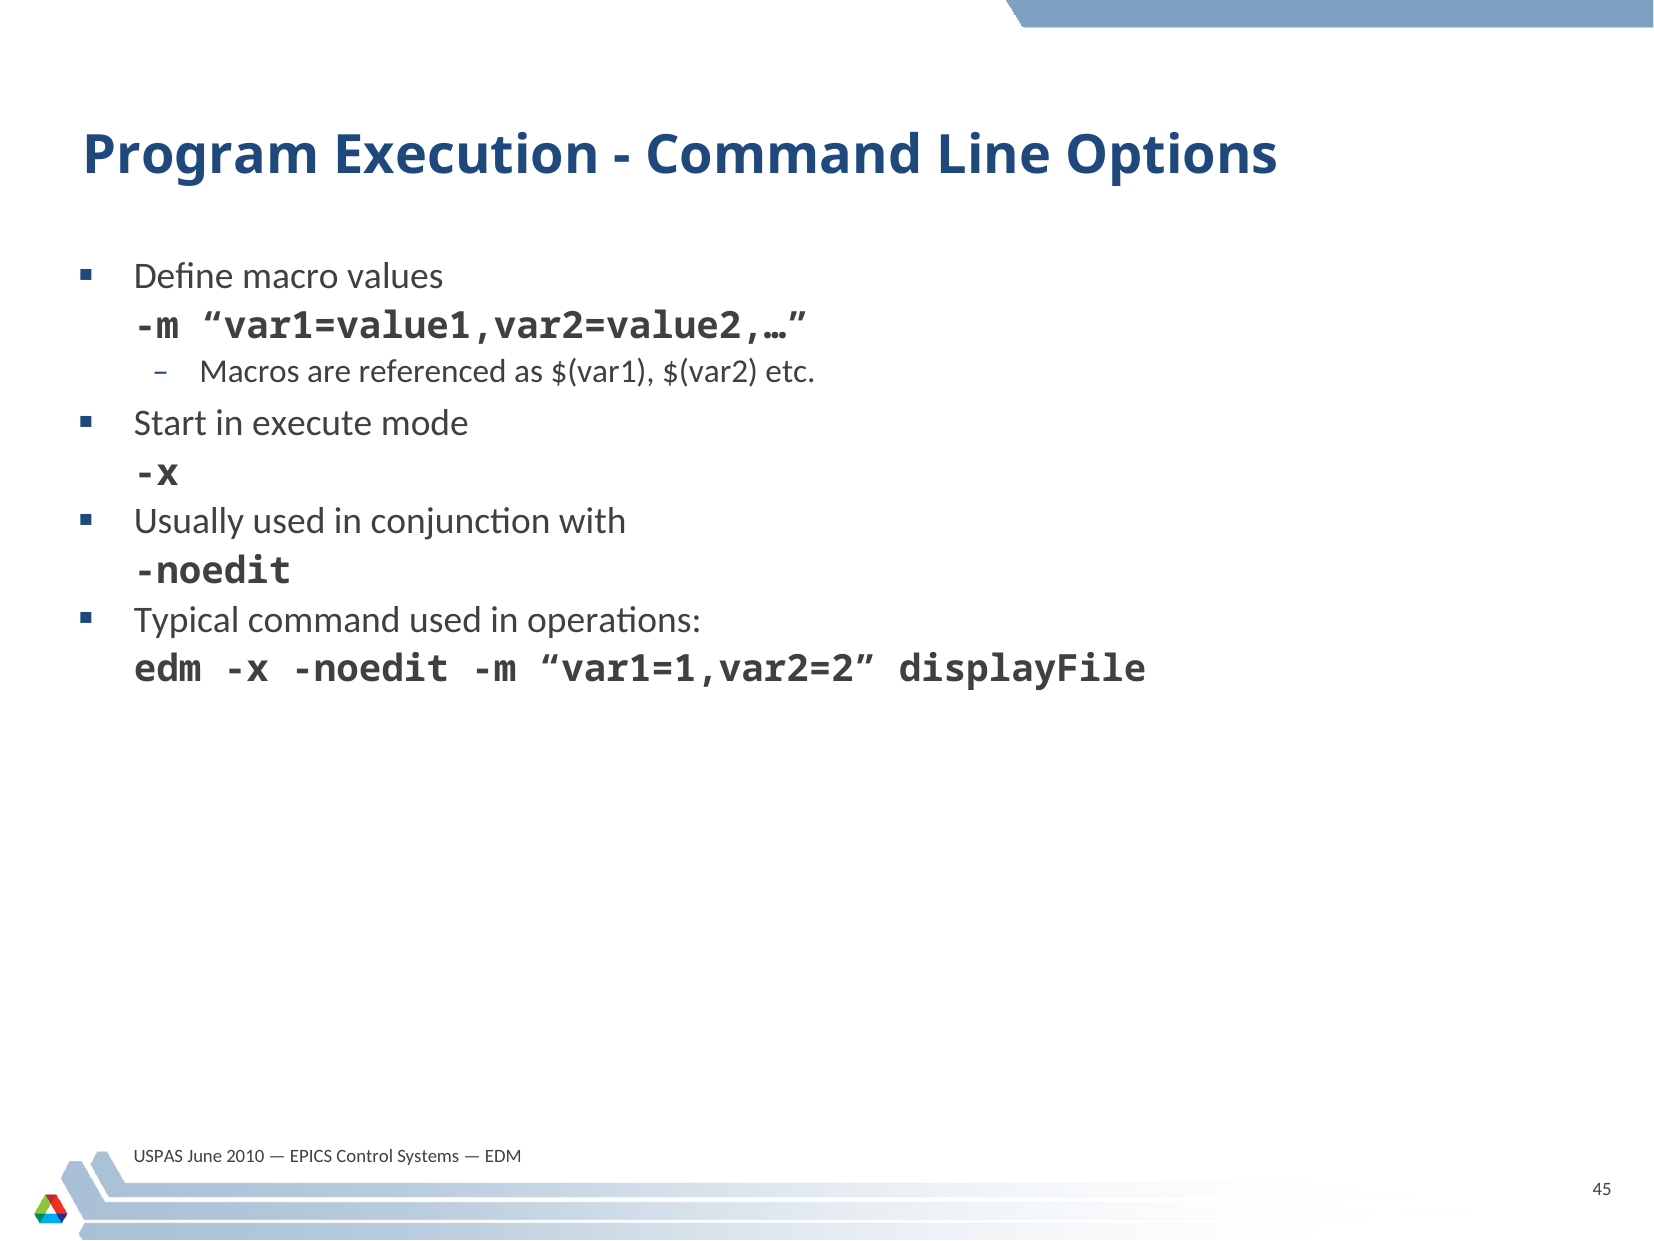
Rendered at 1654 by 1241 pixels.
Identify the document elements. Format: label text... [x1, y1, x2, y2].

picture [0, 1143, 1654, 1240]
title Program Execution - Command Line Options [82, 49, 1571, 257]
list Define macro values -m “var1=value1,var2=value2,…” Macros are referenced as $(var1), $(var2) etc. Start in execute mode -x Usually used in conjunction with -noedit Typical command used in operations: edm -x -noedit -m “var1=1,var2=2” displayFile [62, 253, 1498, 836]
picture [0, 0, 1654, 29]
